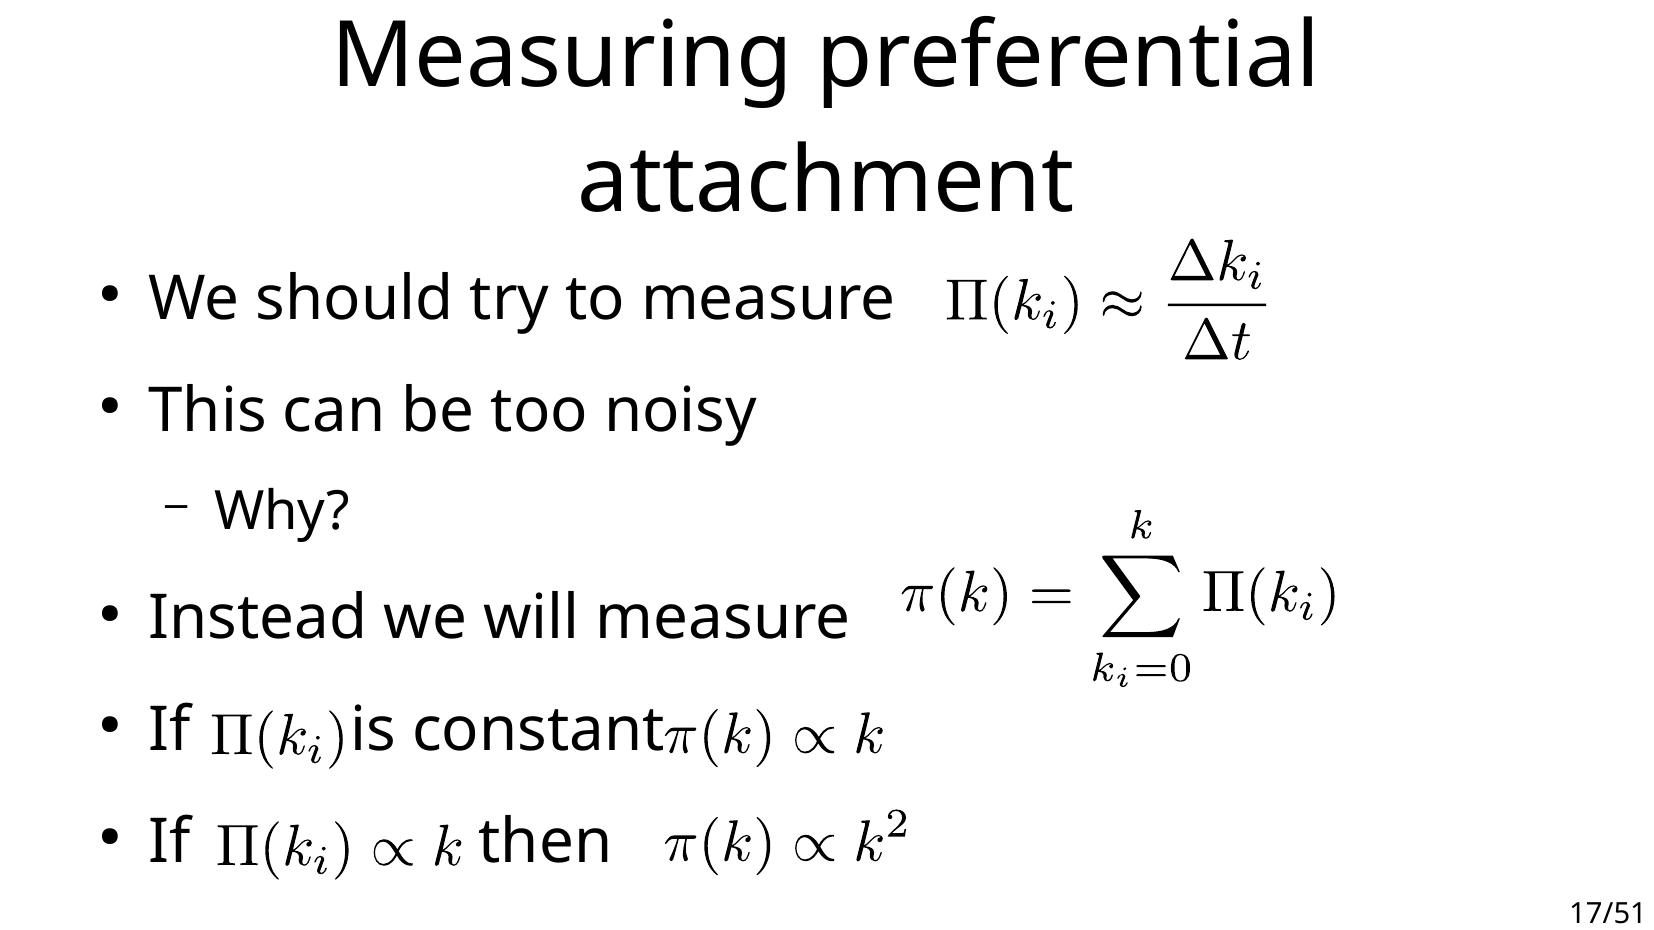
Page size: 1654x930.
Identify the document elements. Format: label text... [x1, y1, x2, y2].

text_box [945, 238, 1267, 360]
text_box [900, 510, 1341, 688]
text_box [215, 821, 464, 880]
text_box [663, 809, 909, 876]
list We should try to measure This can be too noisy Why? Instead we will measure If is constant If then [82, 252, 1571, 886]
title Measuring preferential attachment [82, 1, 1571, 225]
text_box [210, 710, 349, 769]
text_box [663, 709, 886, 768]
